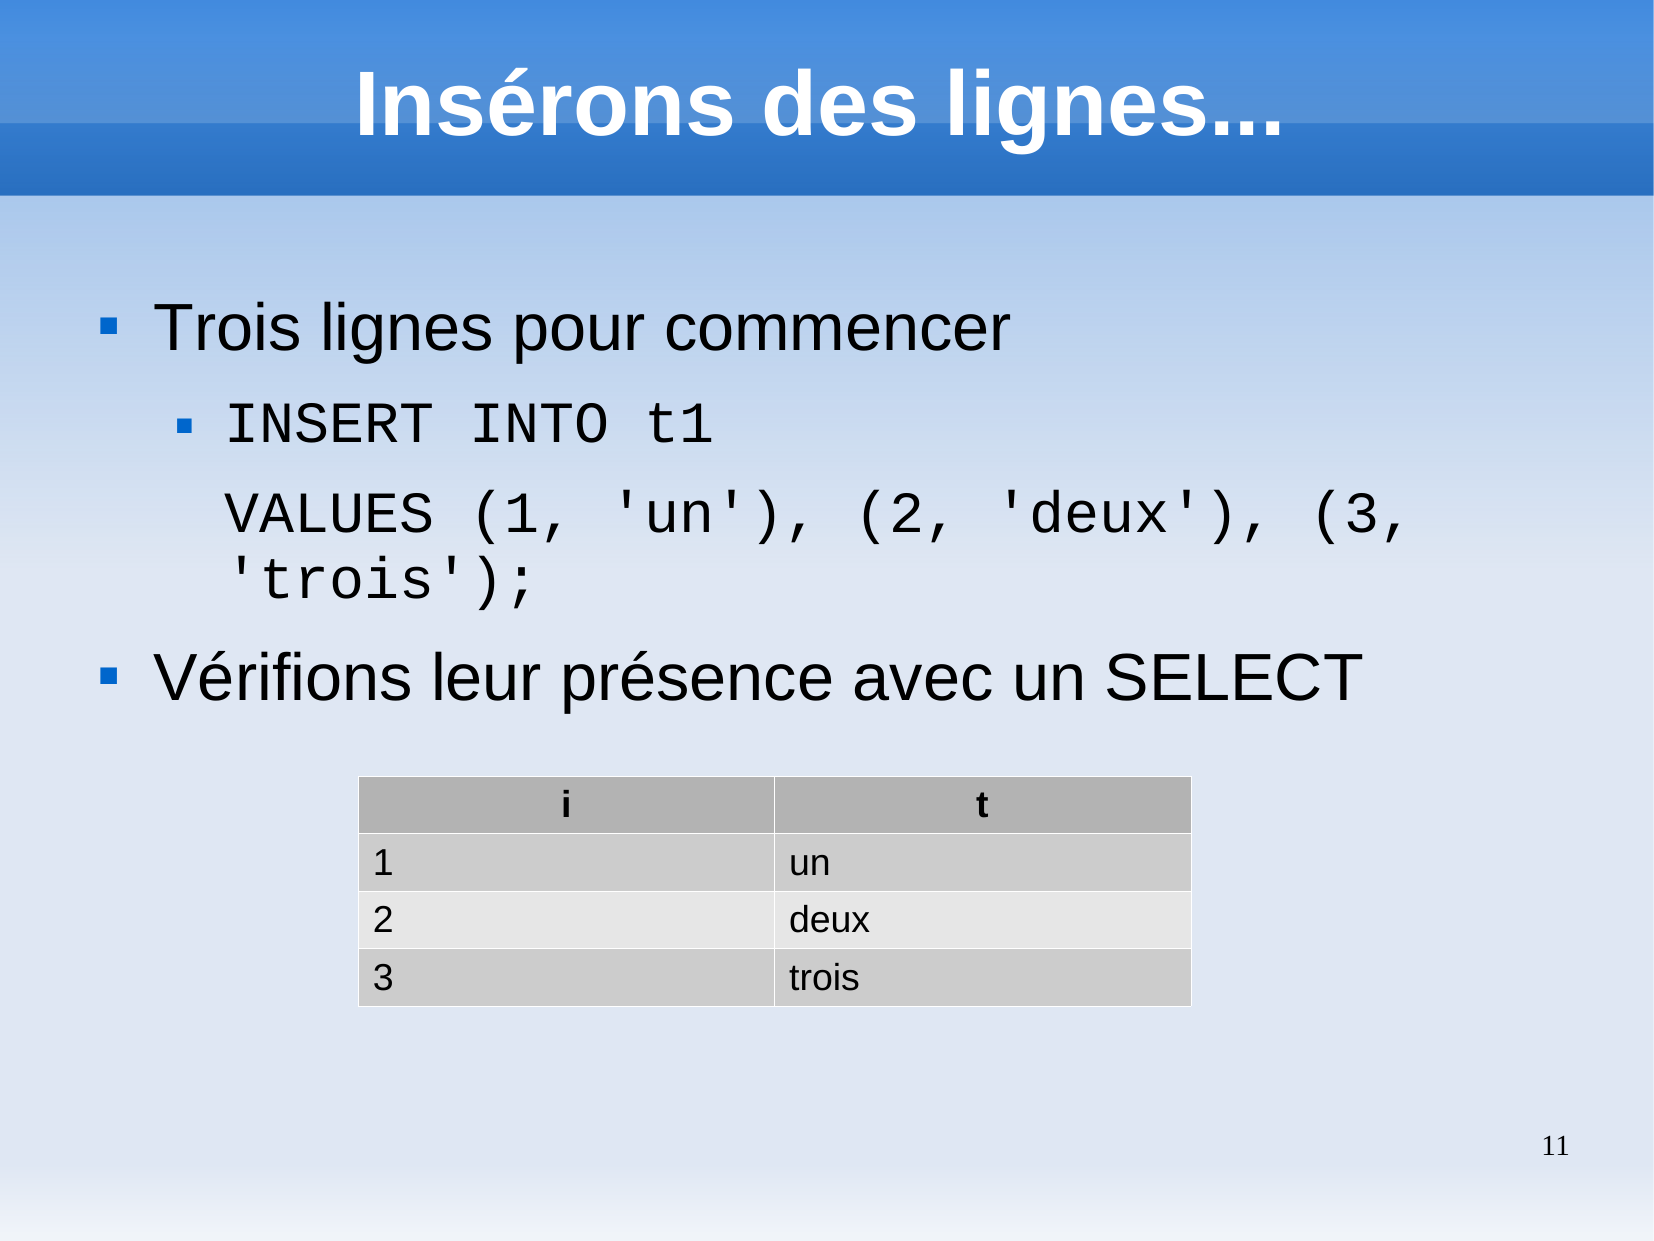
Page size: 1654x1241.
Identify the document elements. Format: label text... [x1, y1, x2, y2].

title Insérons des lignes... [76, 7, 1565, 200]
table_cell trois [775, 949, 1191, 1006]
table_cell deux [775, 892, 1191, 948]
table_cell 1 [359, 834, 774, 891]
table_header t [775, 777, 1191, 833]
table_cell 2 [359, 892, 774, 948]
table_cell 3 [359, 949, 774, 1006]
picture [0, 0, 1654, 1241]
list Trois lignes pour commencer INSERT INTO t1 VALUES (1, 'un'), (2, 'deux'), (3, 'trois'); Vérifions leur présence avec un SELECT [82, 290, 1571, 1094]
table_cell un [775, 834, 1191, 891]
table_header i [359, 777, 774, 833]
